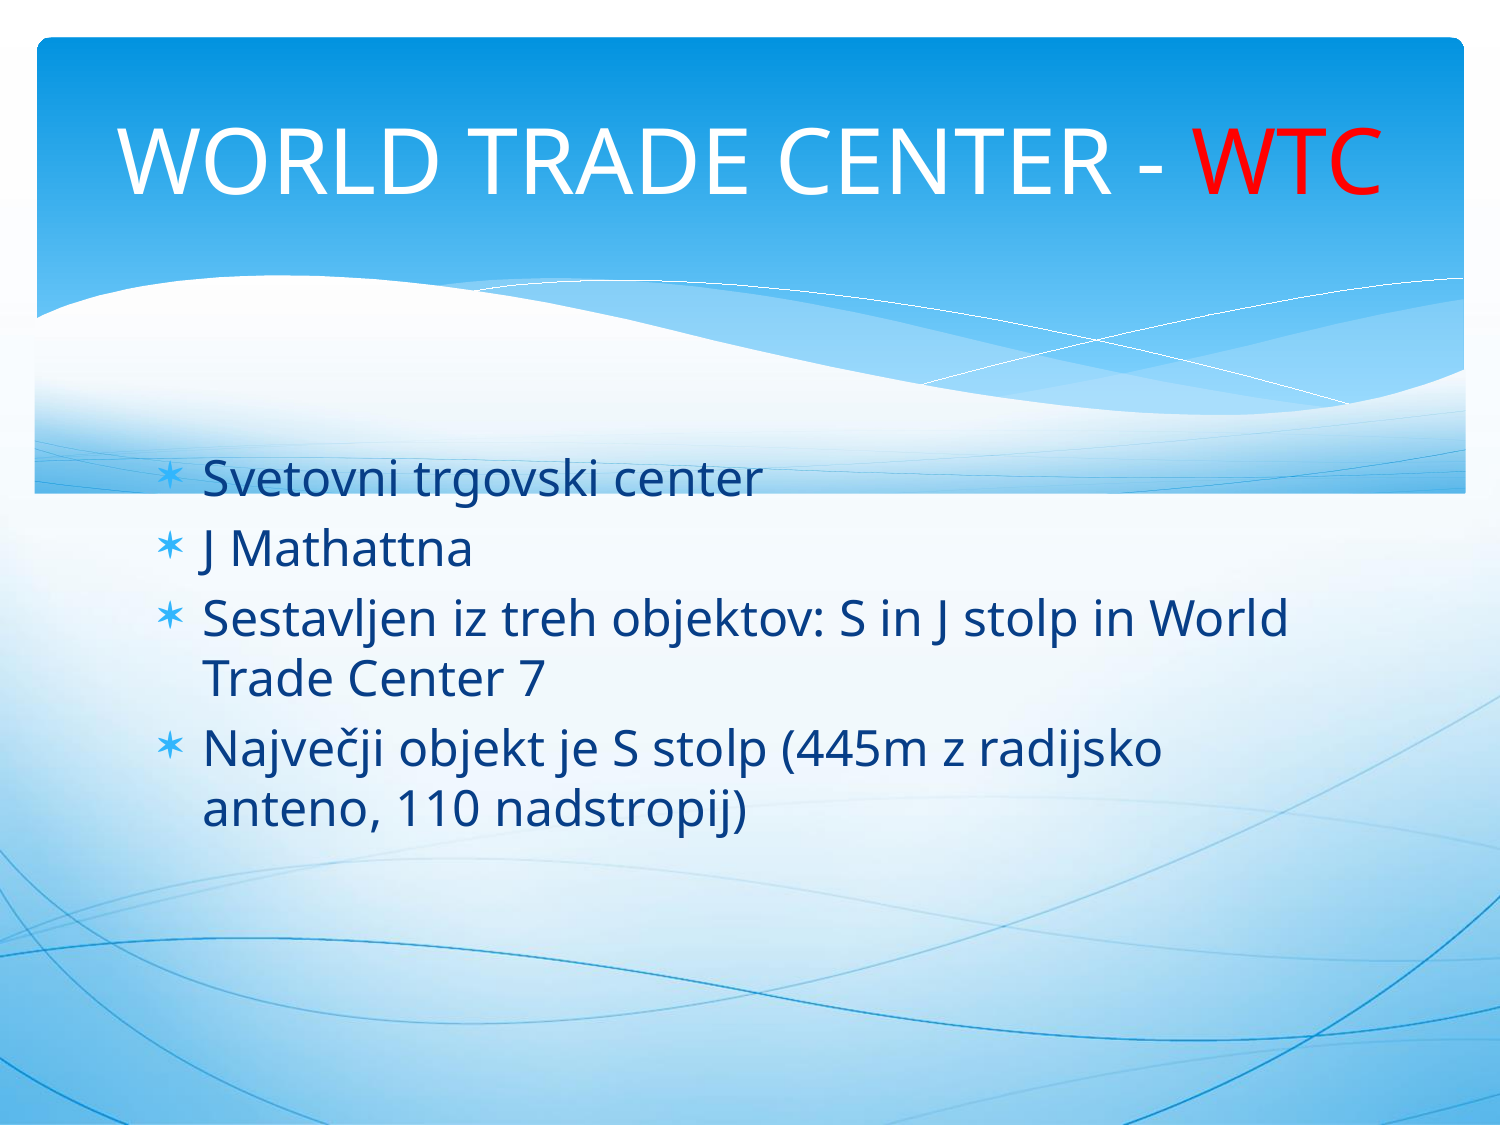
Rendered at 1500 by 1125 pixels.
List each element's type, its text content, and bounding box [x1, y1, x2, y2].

title WORLD TRADE CENTER - WTC [75, 55, 1425, 261]
picture [0, 0, 1500, 1125]
list Svetovni trgovski center J Mathattna Sestavljen iz treh objektov: S in J stolp in World Trade Center 7 Največji objekt je S stolp (445m z radijsko anteno, 110 nadstropij) [142, 438, 1359, 1005]
